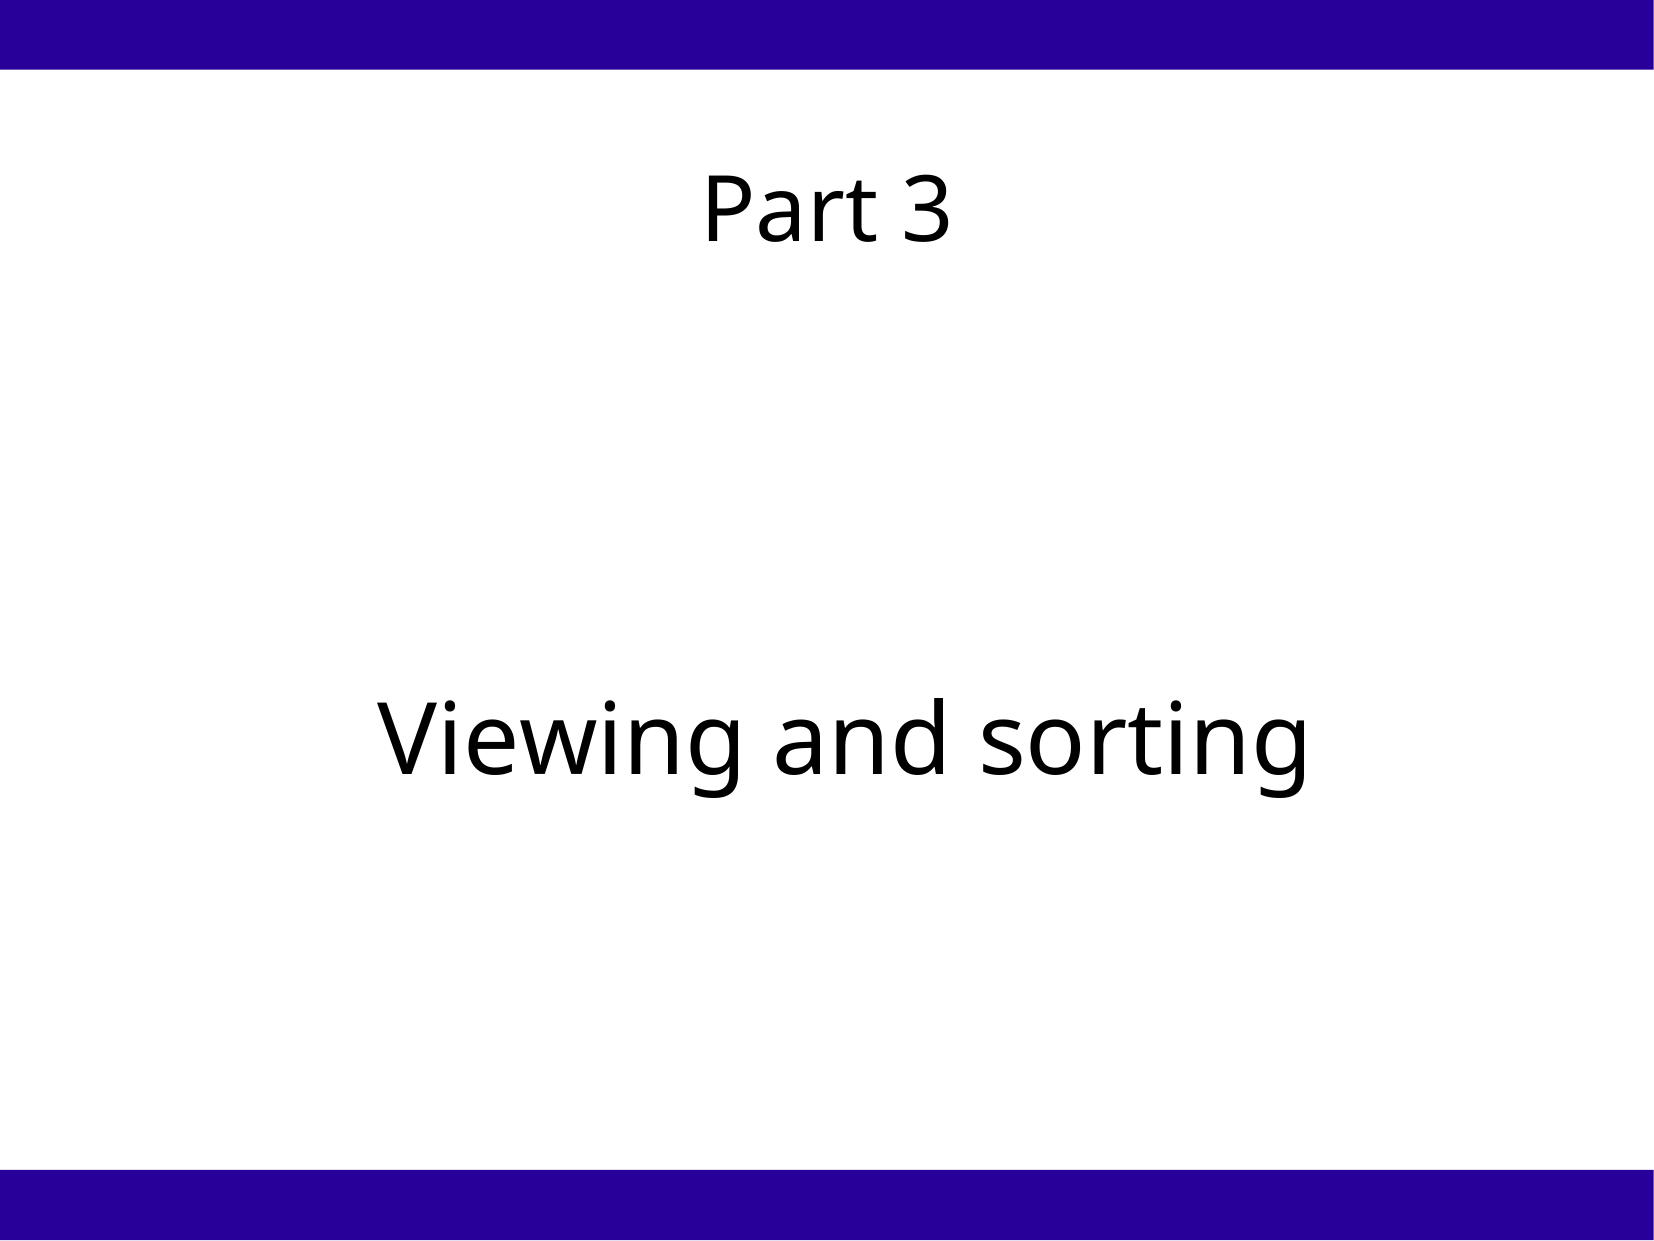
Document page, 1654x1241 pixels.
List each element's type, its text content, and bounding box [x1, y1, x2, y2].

subtitle Viewing and sorting [121, 344, 1534, 1127]
title Part 3 [121, 102, 1534, 311]
